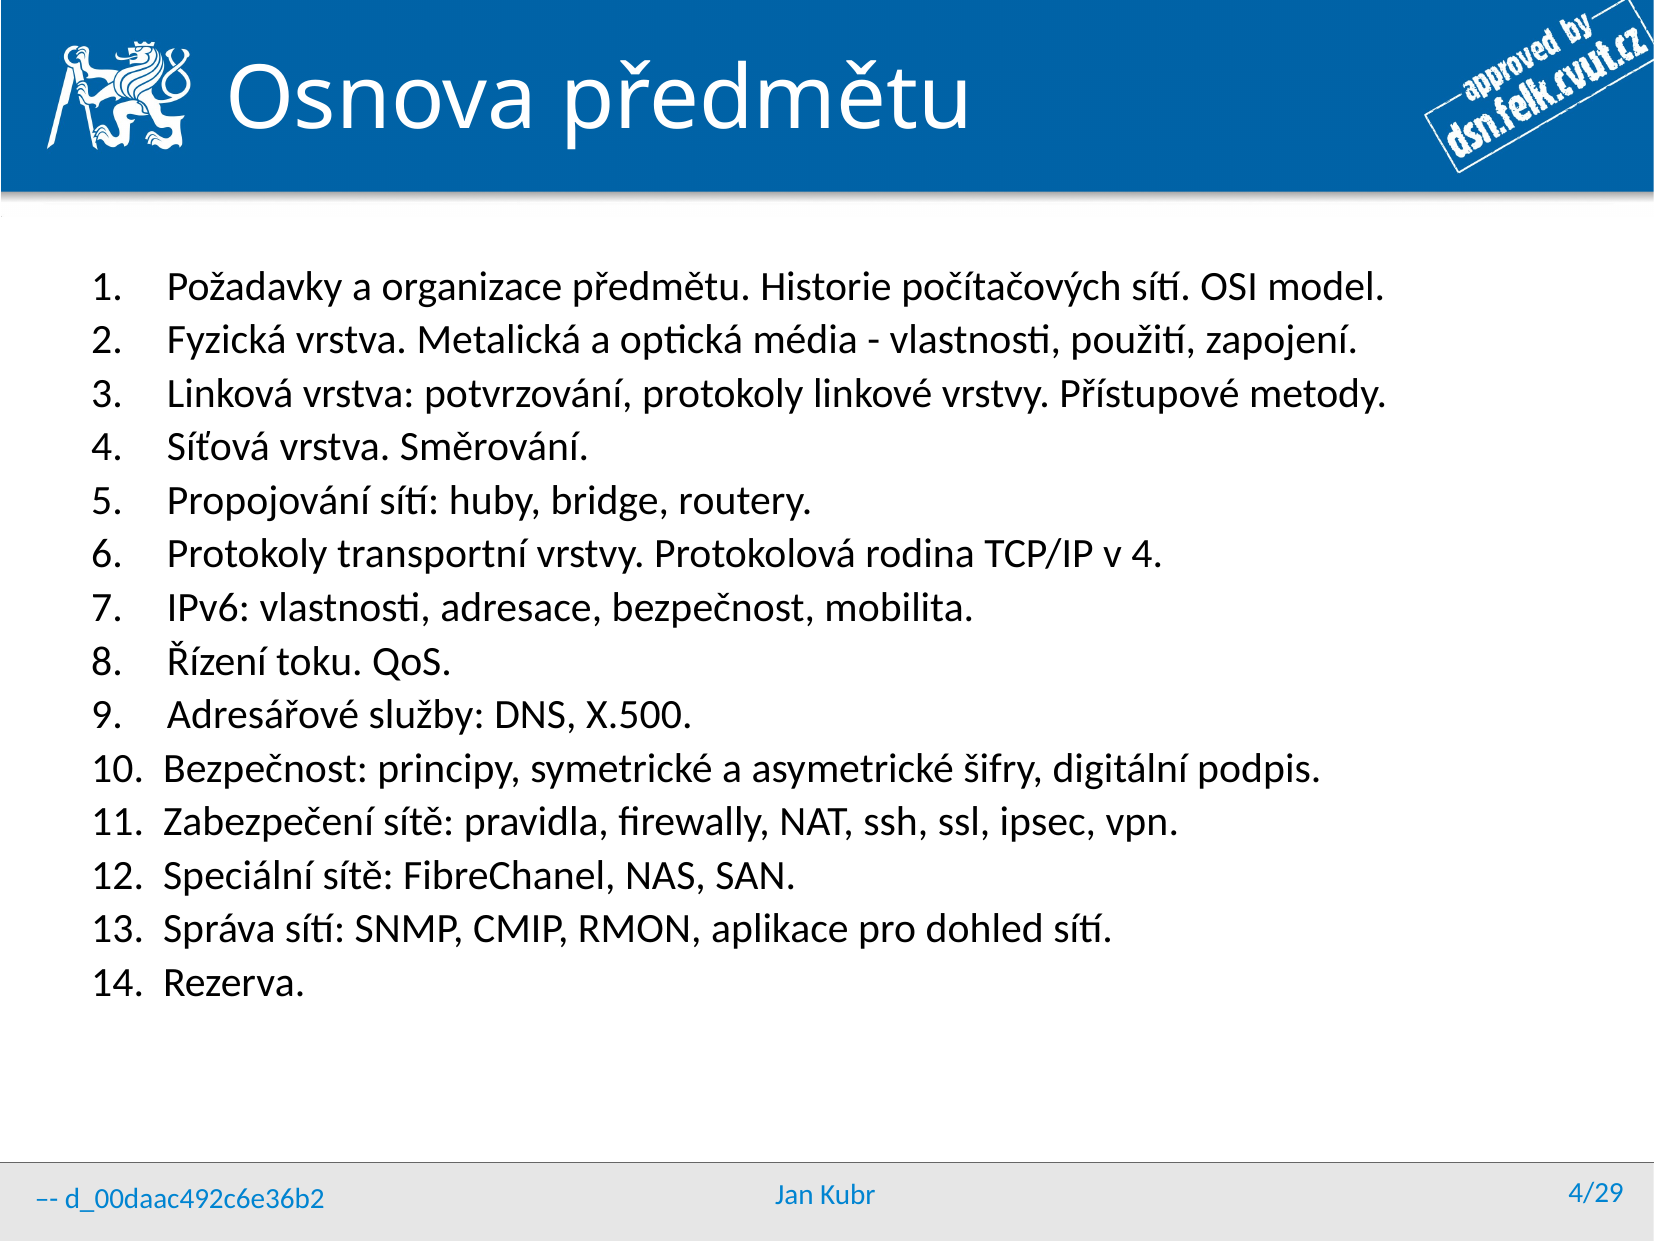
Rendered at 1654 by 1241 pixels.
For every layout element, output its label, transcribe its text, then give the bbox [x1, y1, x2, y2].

list Požadavky a organizace předmětu. Historie počítačových sítí. OSI model. Fyzická vrstva. Metalická a optická média - vlastnosti, použití, zapojení. Linková vrstva: potvrzování, protokoly linkové vrstvy. Přístupové metody. Síťová vrstva. Směrování. Propojování sítí: huby, bridge, routery. Protokoly transportní vrstvy. Protokolová rodina TCP/IP v 4. IPv6: vlastnosti, adresace, bezpečnost, mobilita. Řízení toku. QoS. Adresářové služby: DNS, X.500. Bezpečnost: principy, symetrické a asymetrické šifry, digitální podpis. Zabezpečení sítě: pravidla, firewally, NAT, ssh, ssl, ipsec, vpn. Speciální sítě: FibreChanel, NAS, SAN. Správa sítí: SNMP, CMIP, RMON, aplikace pro dohled sítí. Rezerva. [53, 268, 1654, 1195]
title Osnova předmětu [225, 0, 1426, 188]
picture [1, 0, 1654, 217]
